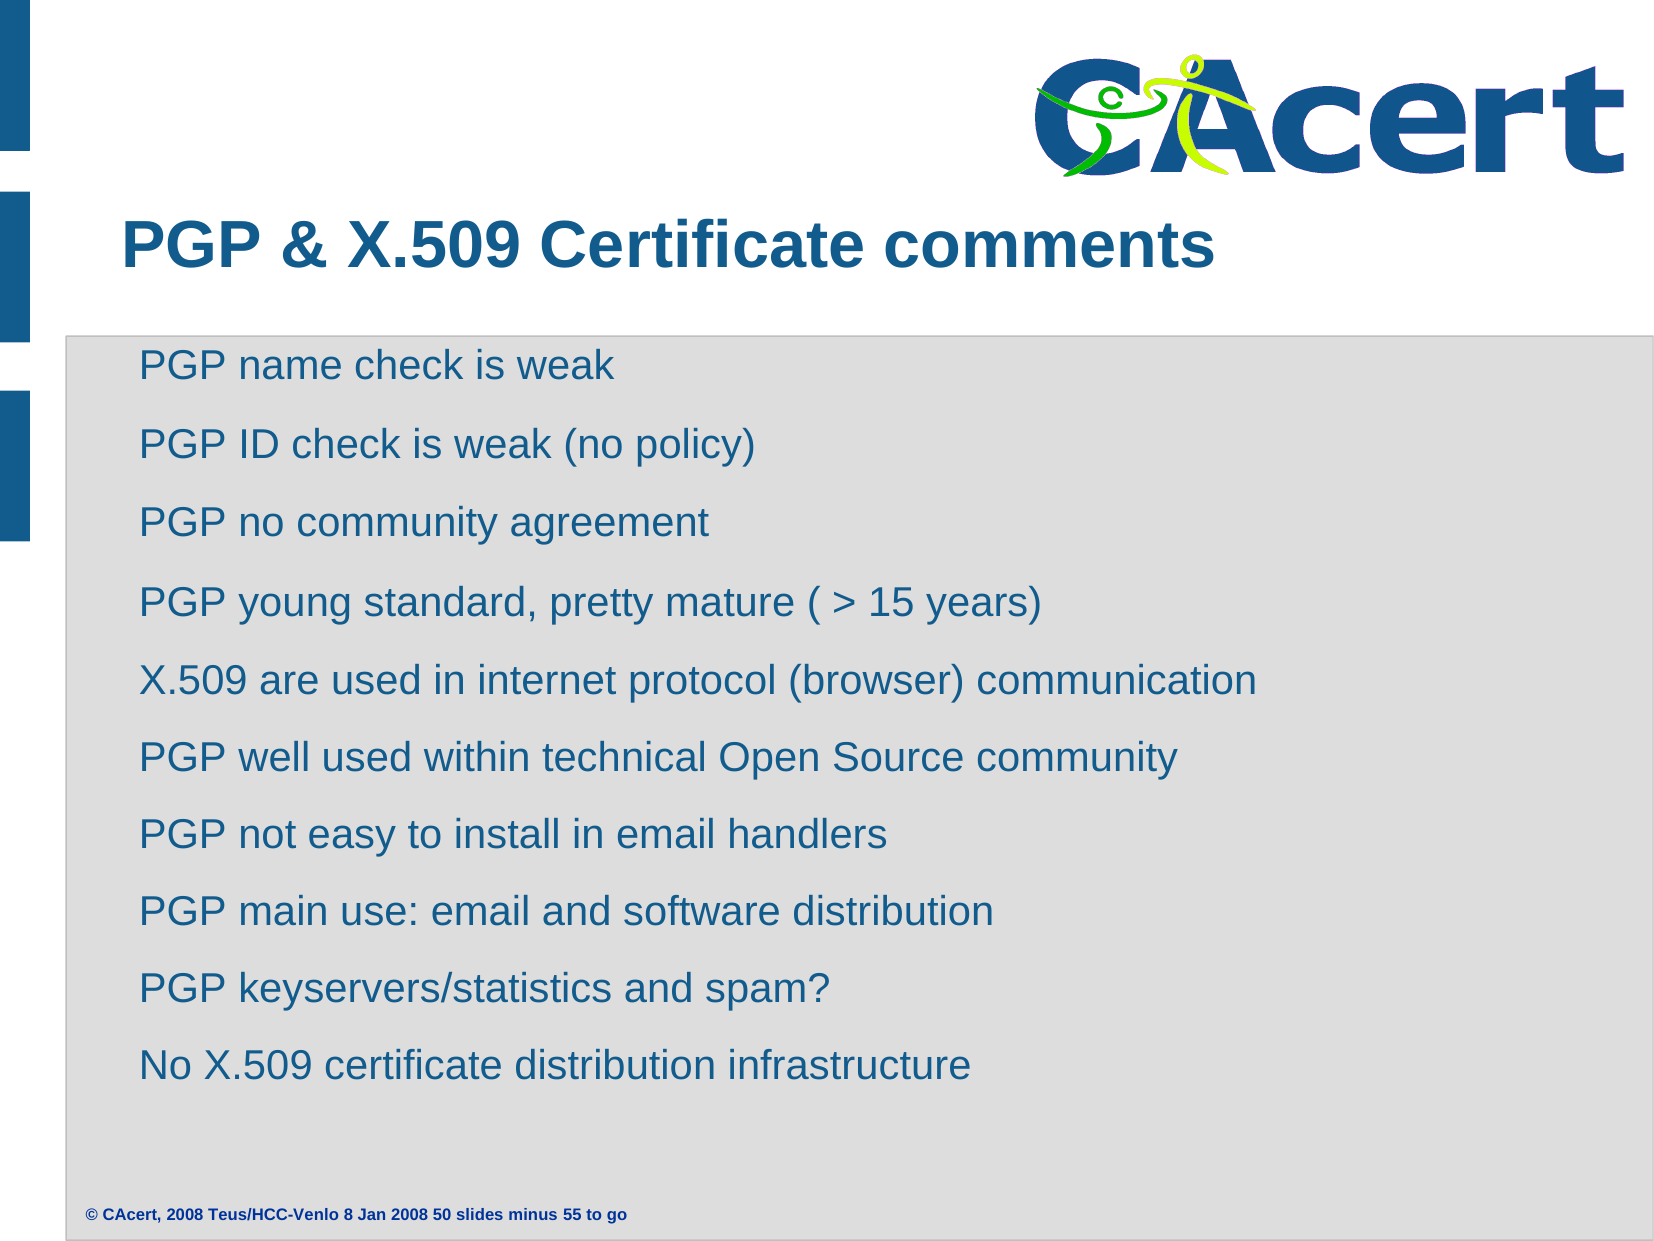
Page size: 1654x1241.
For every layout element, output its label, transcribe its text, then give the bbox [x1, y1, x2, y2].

picture [1033, 53, 1625, 178]
list PGP name check is weak PGP ID check is weak (no policy)‏ PGP no community agreement PGP young standard, pretty mature ( > 15 years)‏ X.509 are used in internet protocol (browser) communication PGP well used within technical Open Source community PGP not easy to install in email handlers PGP main use: email and software distribution PGP keyservers/statistics and spam? No X.509 certificate distribution infrastructure [121, 344, 1595, 1238]
title PGP & X.509 Certificate comments [121, 177, 1533, 316]
